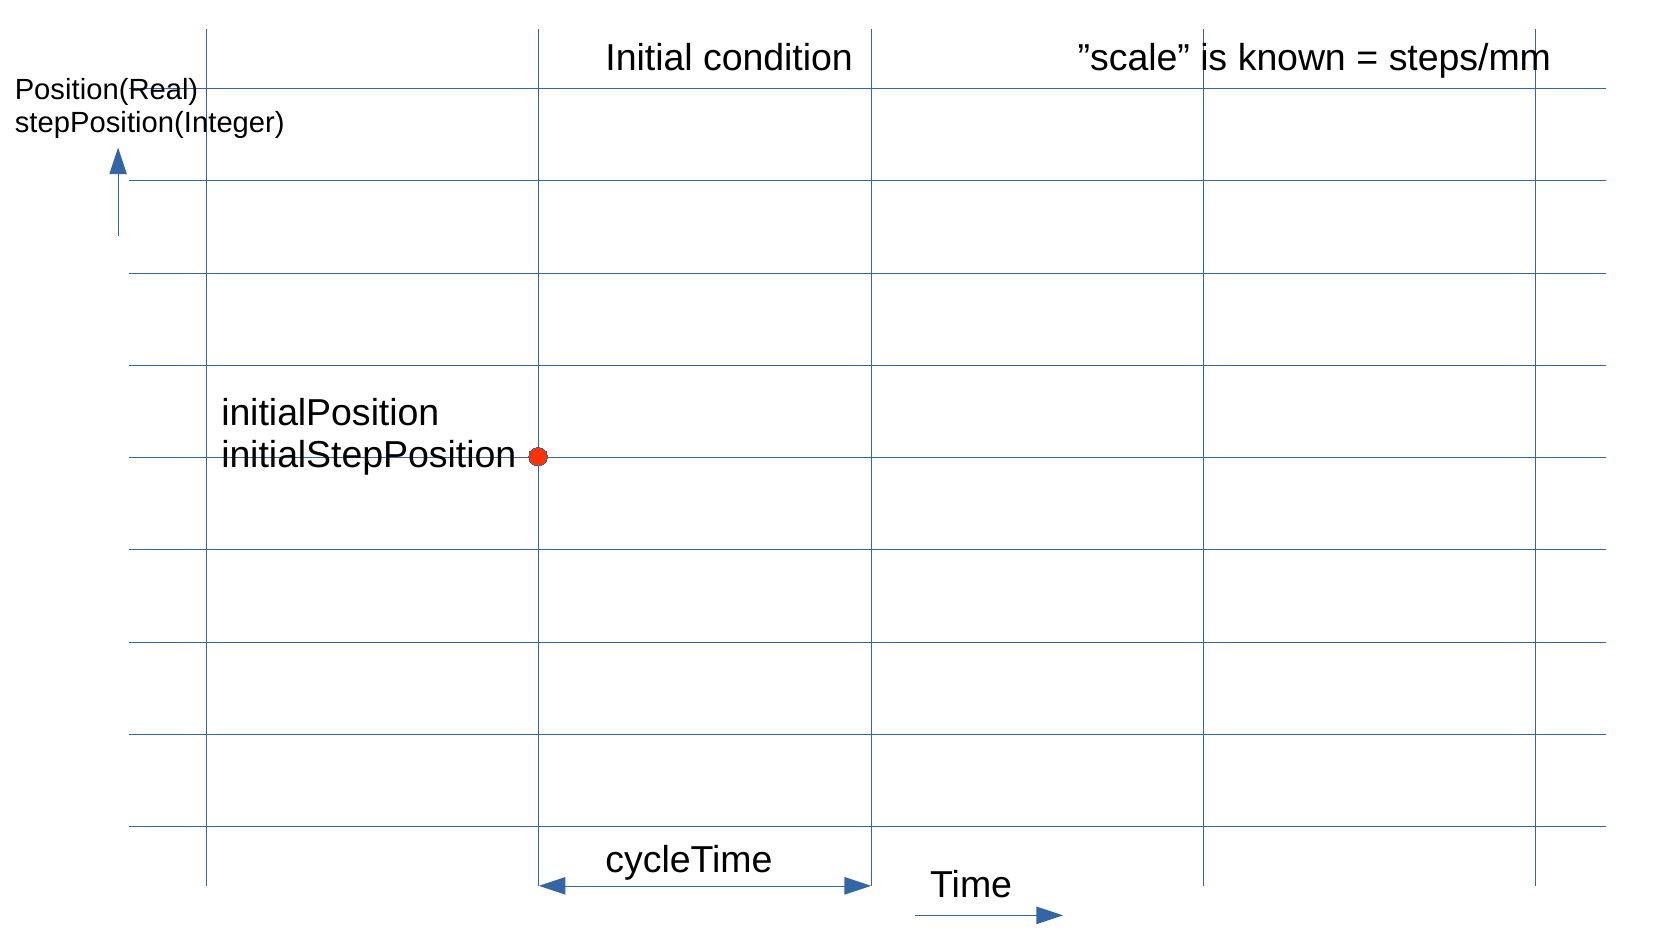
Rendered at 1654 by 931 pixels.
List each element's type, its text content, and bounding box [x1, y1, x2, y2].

text_box initialPosition initialStepPosition [206, 383, 591, 525]
text_box cycleTime [590, 831, 827, 886]
text_box ”scale” is known = steps/mm [1062, 29, 1625, 129]
text_box Time [915, 856, 1034, 916]
text_box Position(Real) stepPosition(Integer) [0, 65, 325, 207]
text_box Initial condition [590, 29, 1004, 87]
